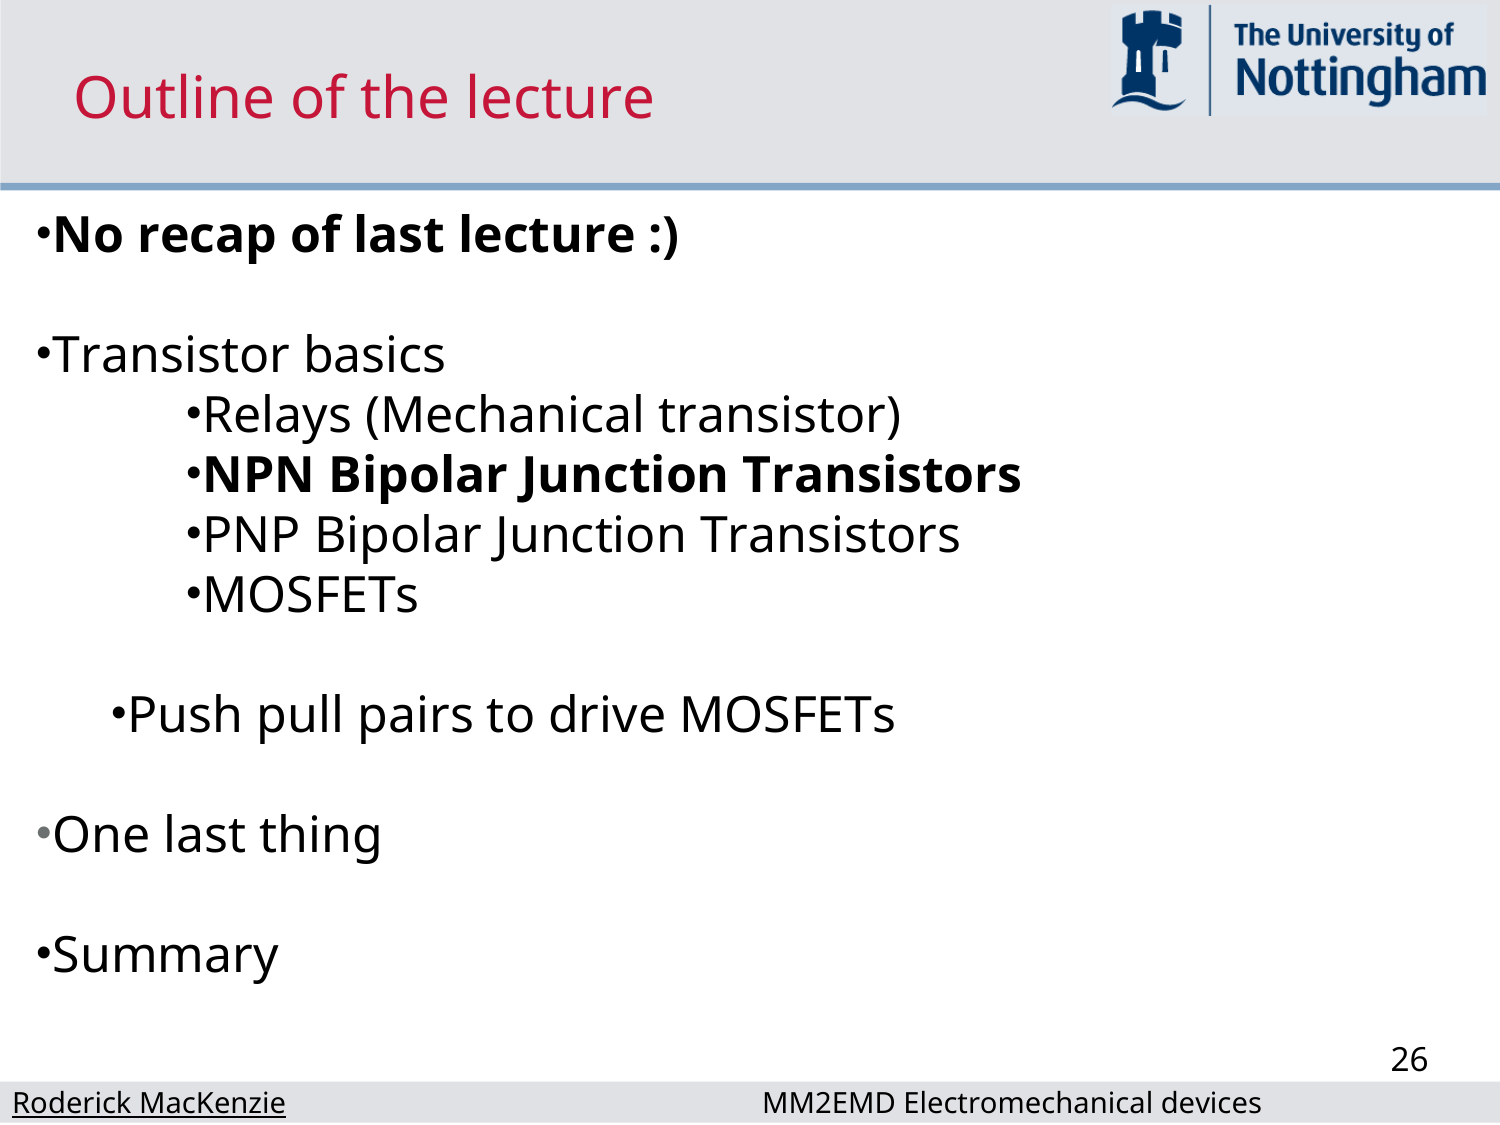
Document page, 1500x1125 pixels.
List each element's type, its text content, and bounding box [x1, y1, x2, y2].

title Outline of the lecture [59, 43, 1297, 148]
picture [1111, 4, 1487, 116]
text_box <number> [1375, 1030, 1500, 1101]
text_box No recap of last lecture :) Transistor basics Relays (Mechanical transistor) NPN Bipolar Junction Transistors PNP Bipolar Junction Transistors MOSFETs Push pull pairs to drive MOSFETs One last thing Summary [20, 195, 1463, 1055]
